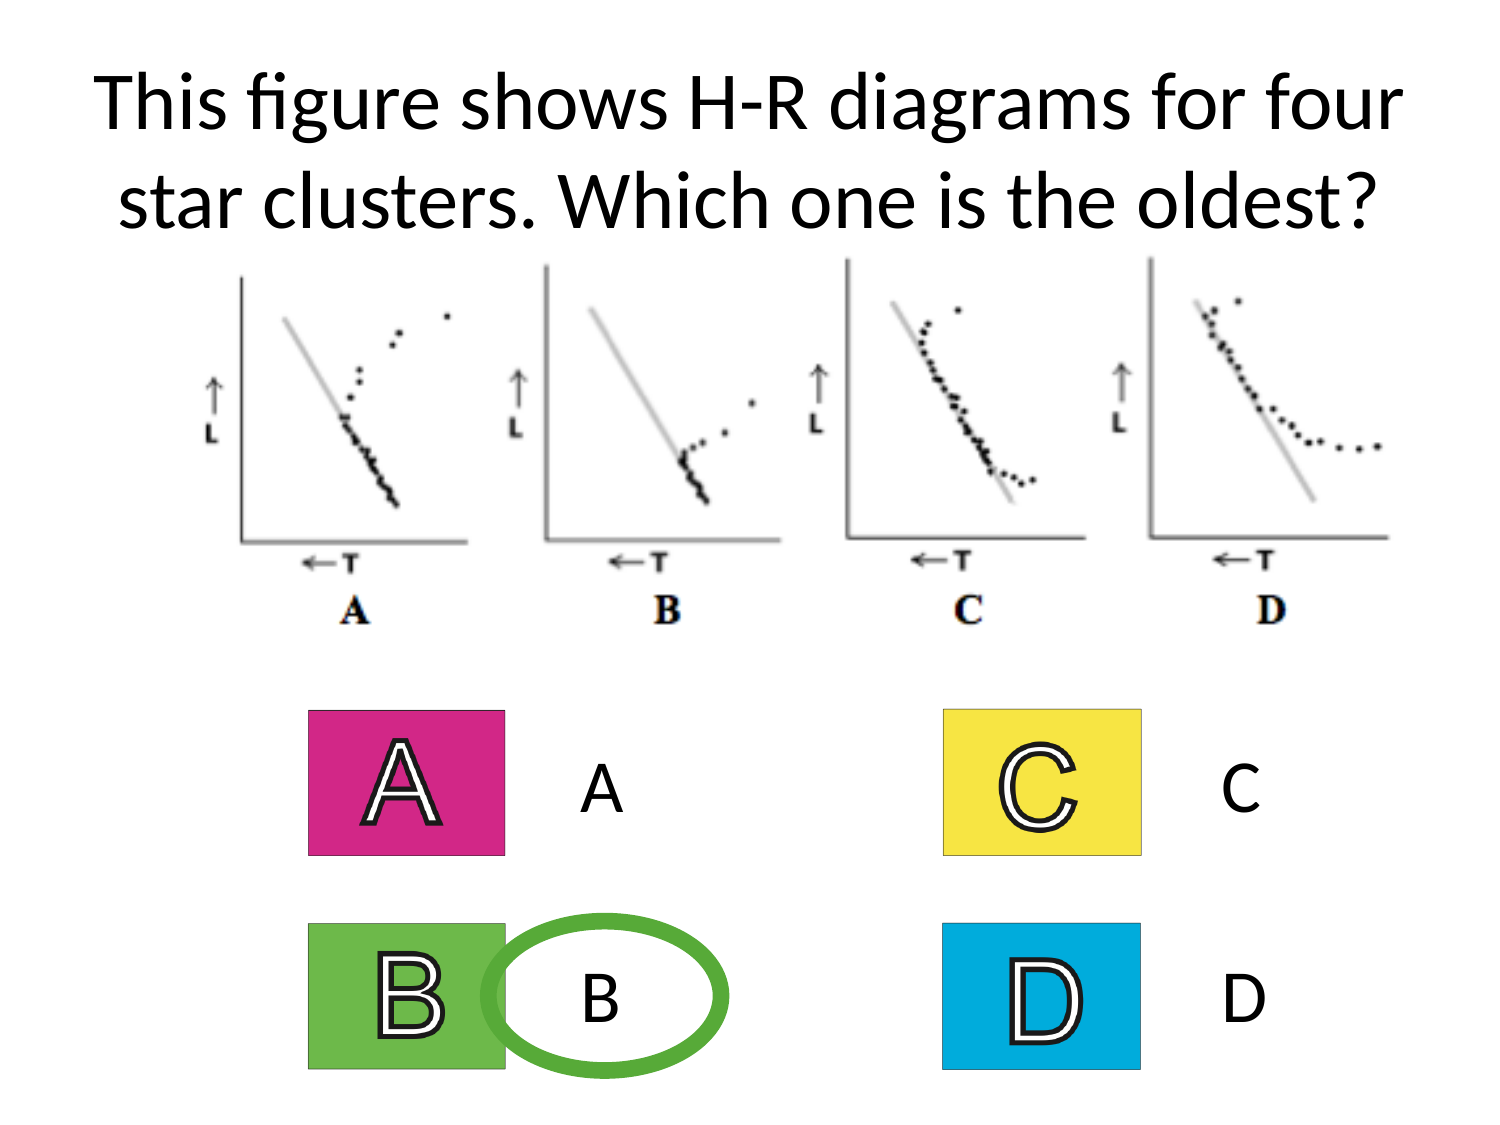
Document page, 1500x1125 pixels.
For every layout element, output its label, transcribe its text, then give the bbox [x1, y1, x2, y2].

picture [941, 707, 1143, 857]
text_box C [1207, 730, 1277, 835]
picture [941, 921, 1142, 1071]
text_box This figure shows H-R diagrams for four star clusters. Which one is the oldest? [74, 24, 1425, 268]
text_box B [565, 940, 637, 1046]
text_box D [1207, 940, 1284, 1046]
picture [497, 970, 507, 1022]
picture [306, 921, 507, 1071]
text_box A [566, 730, 640, 835]
picture [306, 707, 507, 858]
picture [186, 268, 1425, 651]
